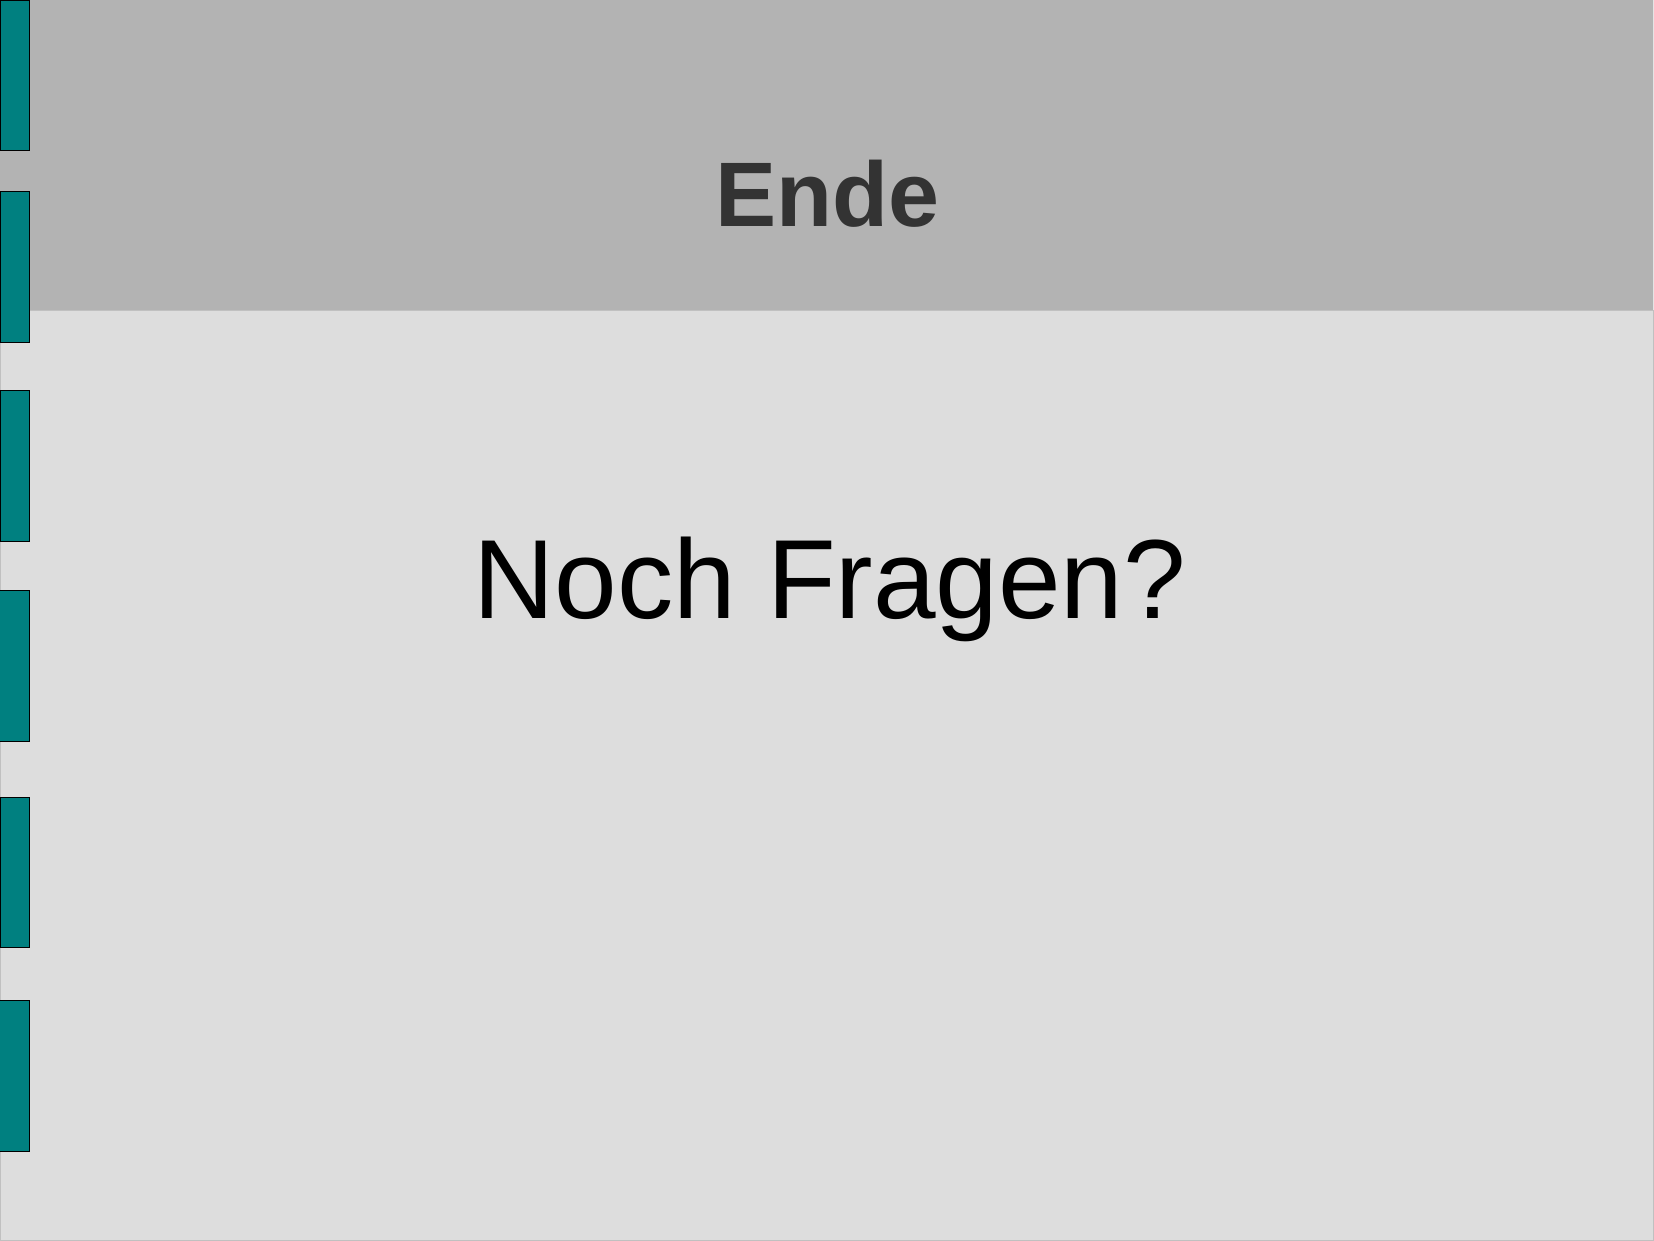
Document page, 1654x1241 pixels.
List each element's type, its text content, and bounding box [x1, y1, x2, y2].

list Noch Fragen? [76, 265, 1565, 1070]
title Ende [121, 91, 1534, 265]
